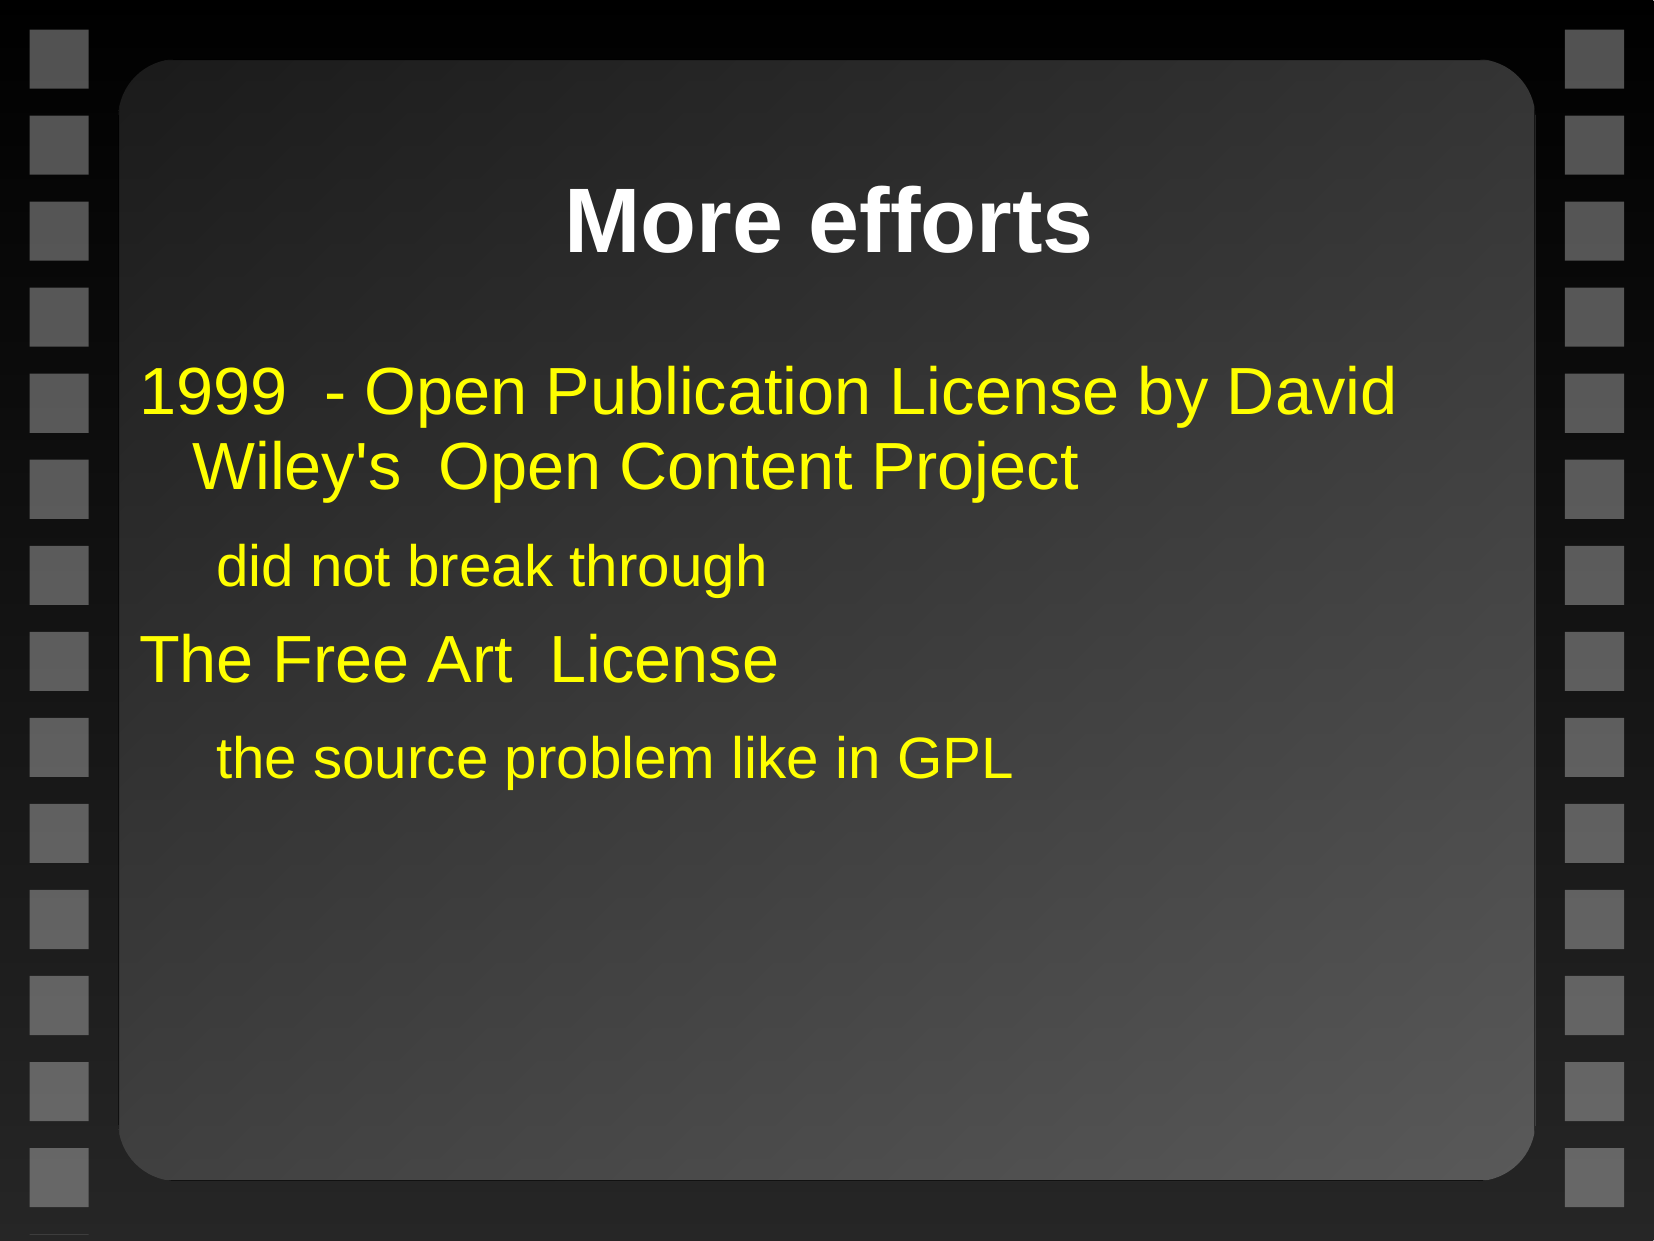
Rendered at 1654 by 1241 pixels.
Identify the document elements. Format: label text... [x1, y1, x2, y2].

title More efforts [123, 117, 1536, 325]
list 1999 - Open Publication License by David Wiley's Open Content Project did not break through The Free Art License the source problem like in GPL [121, 354, 1534, 1127]
